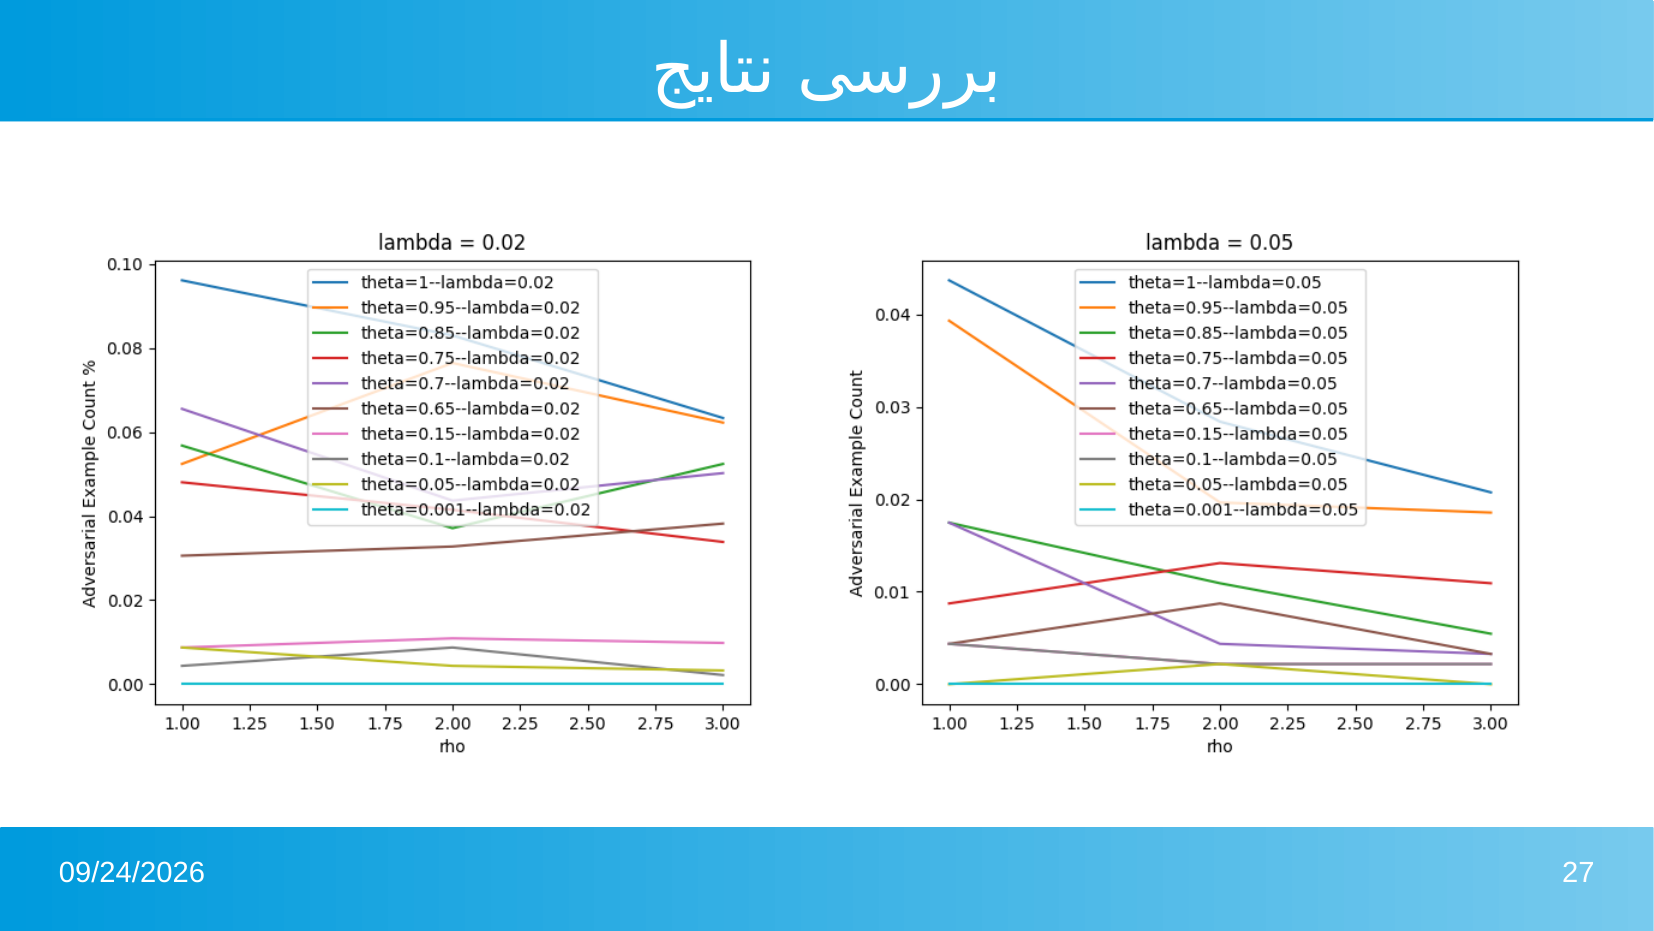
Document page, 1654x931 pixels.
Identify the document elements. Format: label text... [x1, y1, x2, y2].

picture [59, 191, 1595, 768]
title بررسی نتایج [59, 29, 1595, 108]
